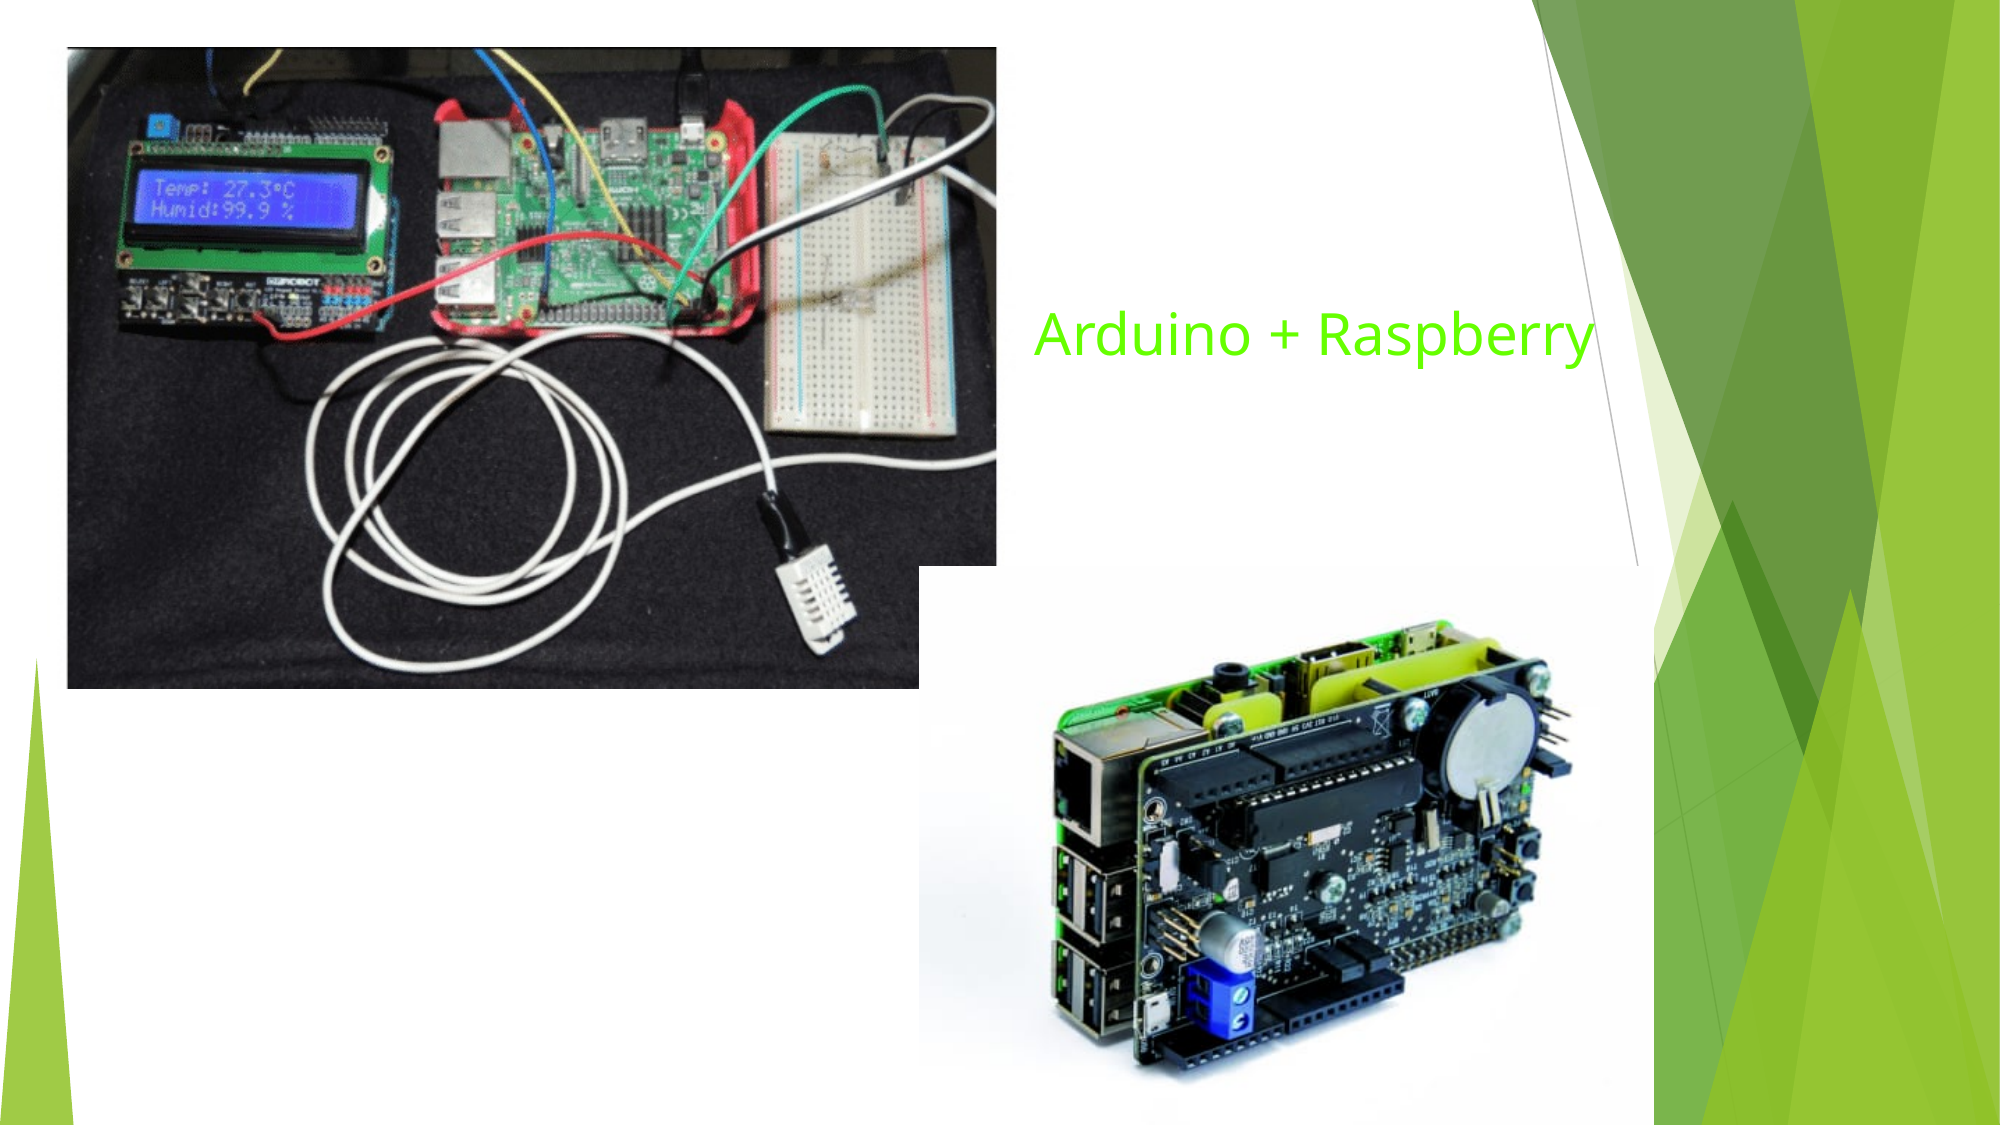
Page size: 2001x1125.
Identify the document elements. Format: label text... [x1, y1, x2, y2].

title Arduino + Raspberry [1034, 224, 2000, 442]
picture [47, 47, 1654, 1125]
